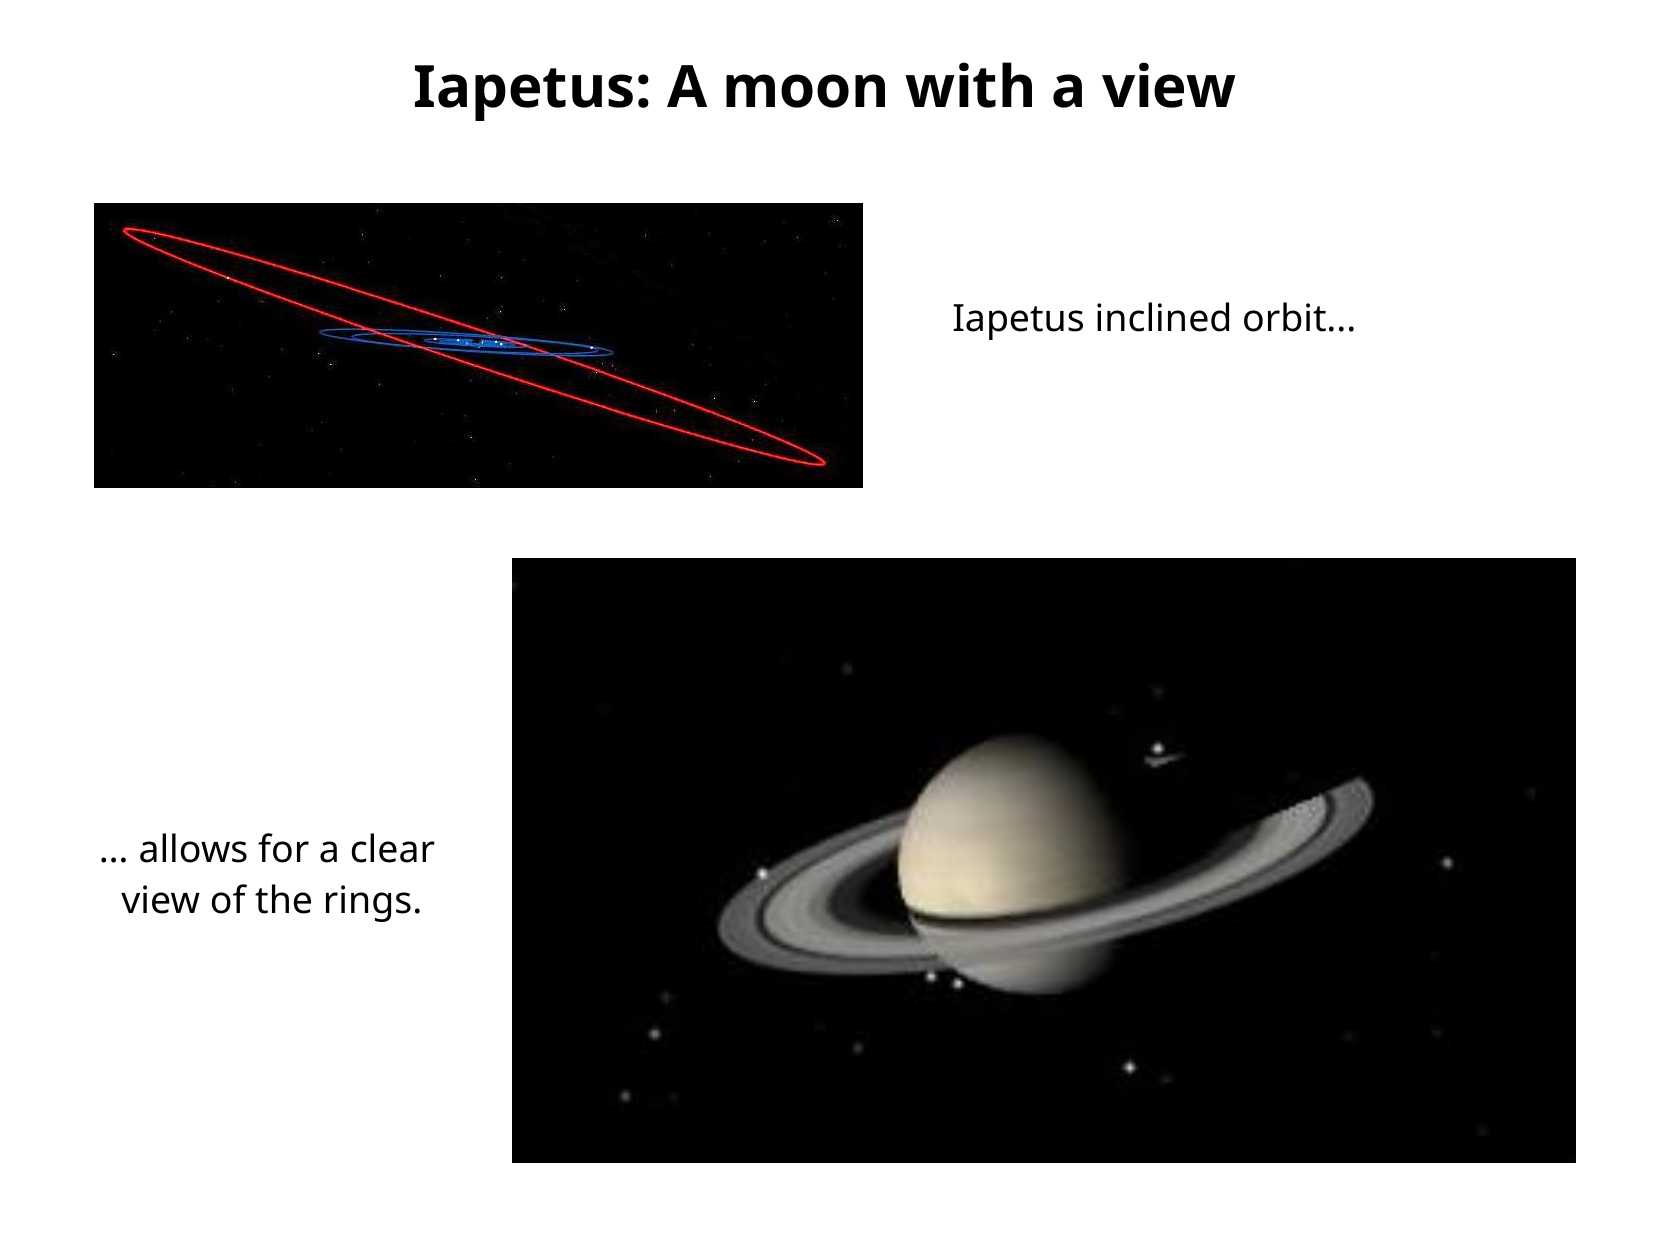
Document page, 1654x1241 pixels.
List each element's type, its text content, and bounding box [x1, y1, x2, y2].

picture [512, 558, 1576, 1163]
picture [94, 203, 863, 488]
text_box … allows for a clear view of the rings. [72, 815, 472, 935]
text_box Iapetus: A moon with a view [262, 37, 1388, 134]
text_box Iapetus inclined orbit... [937, 284, 1501, 352]
